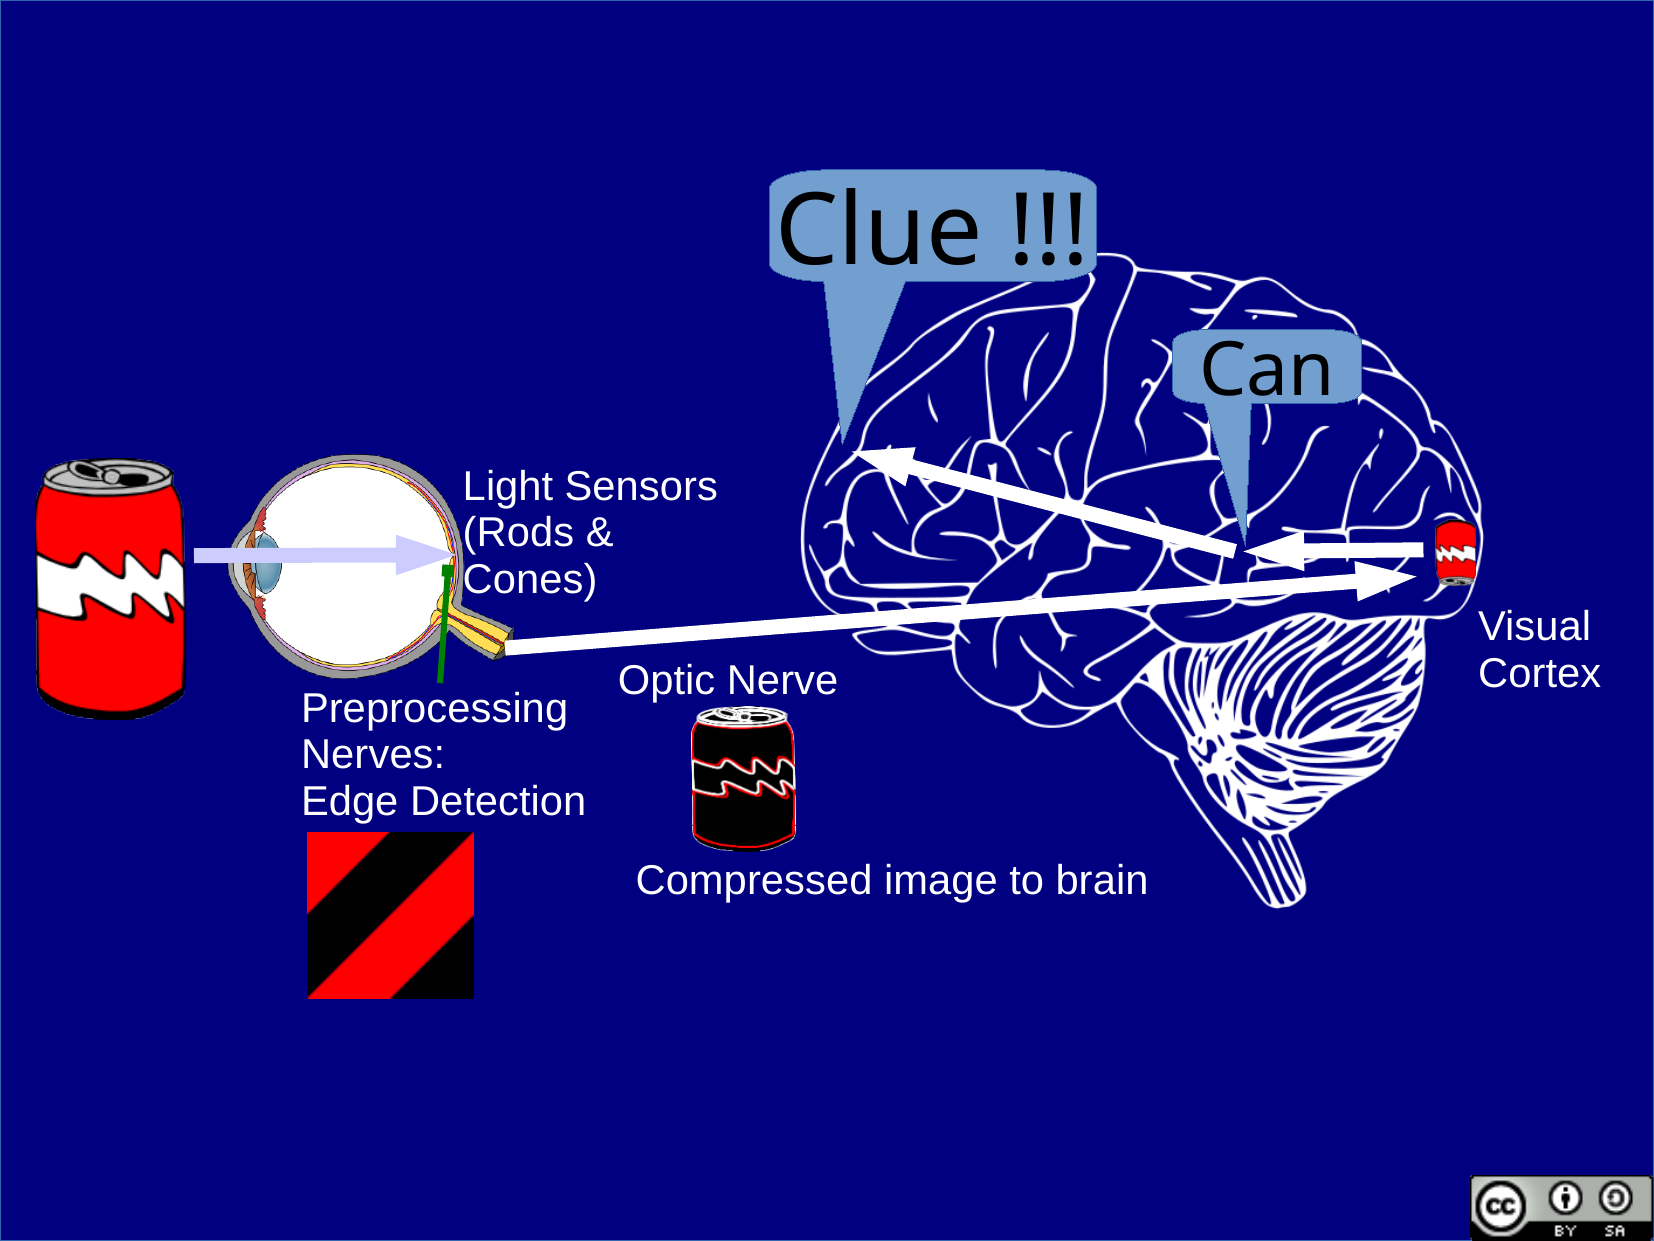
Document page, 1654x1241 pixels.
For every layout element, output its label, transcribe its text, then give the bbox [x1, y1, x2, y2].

text_box Clue !!! [769, 169, 1097, 445]
picture [35, 379, 559, 761]
text_box Preprocessing Nerves: Edge Detection [286, 676, 602, 832]
text_box [0, 0, 1654, 1241]
text_box Compressed image to brain [620, 849, 1164, 912]
text_box Optic Nerve [603, 648, 854, 711]
picture [1470, 1175, 1654, 1241]
text_box Light Sensors (Rods & Cones) [616, 637, 744, 648]
text_box Visual Cortex [1524, 595, 1618, 704]
text_box Light Sensors (Rods & Cones) [447, 455, 744, 1123]
picture [691, 225, 1524, 936]
picture [307, 832, 474, 999]
text_box Can [1172, 329, 1362, 547]
